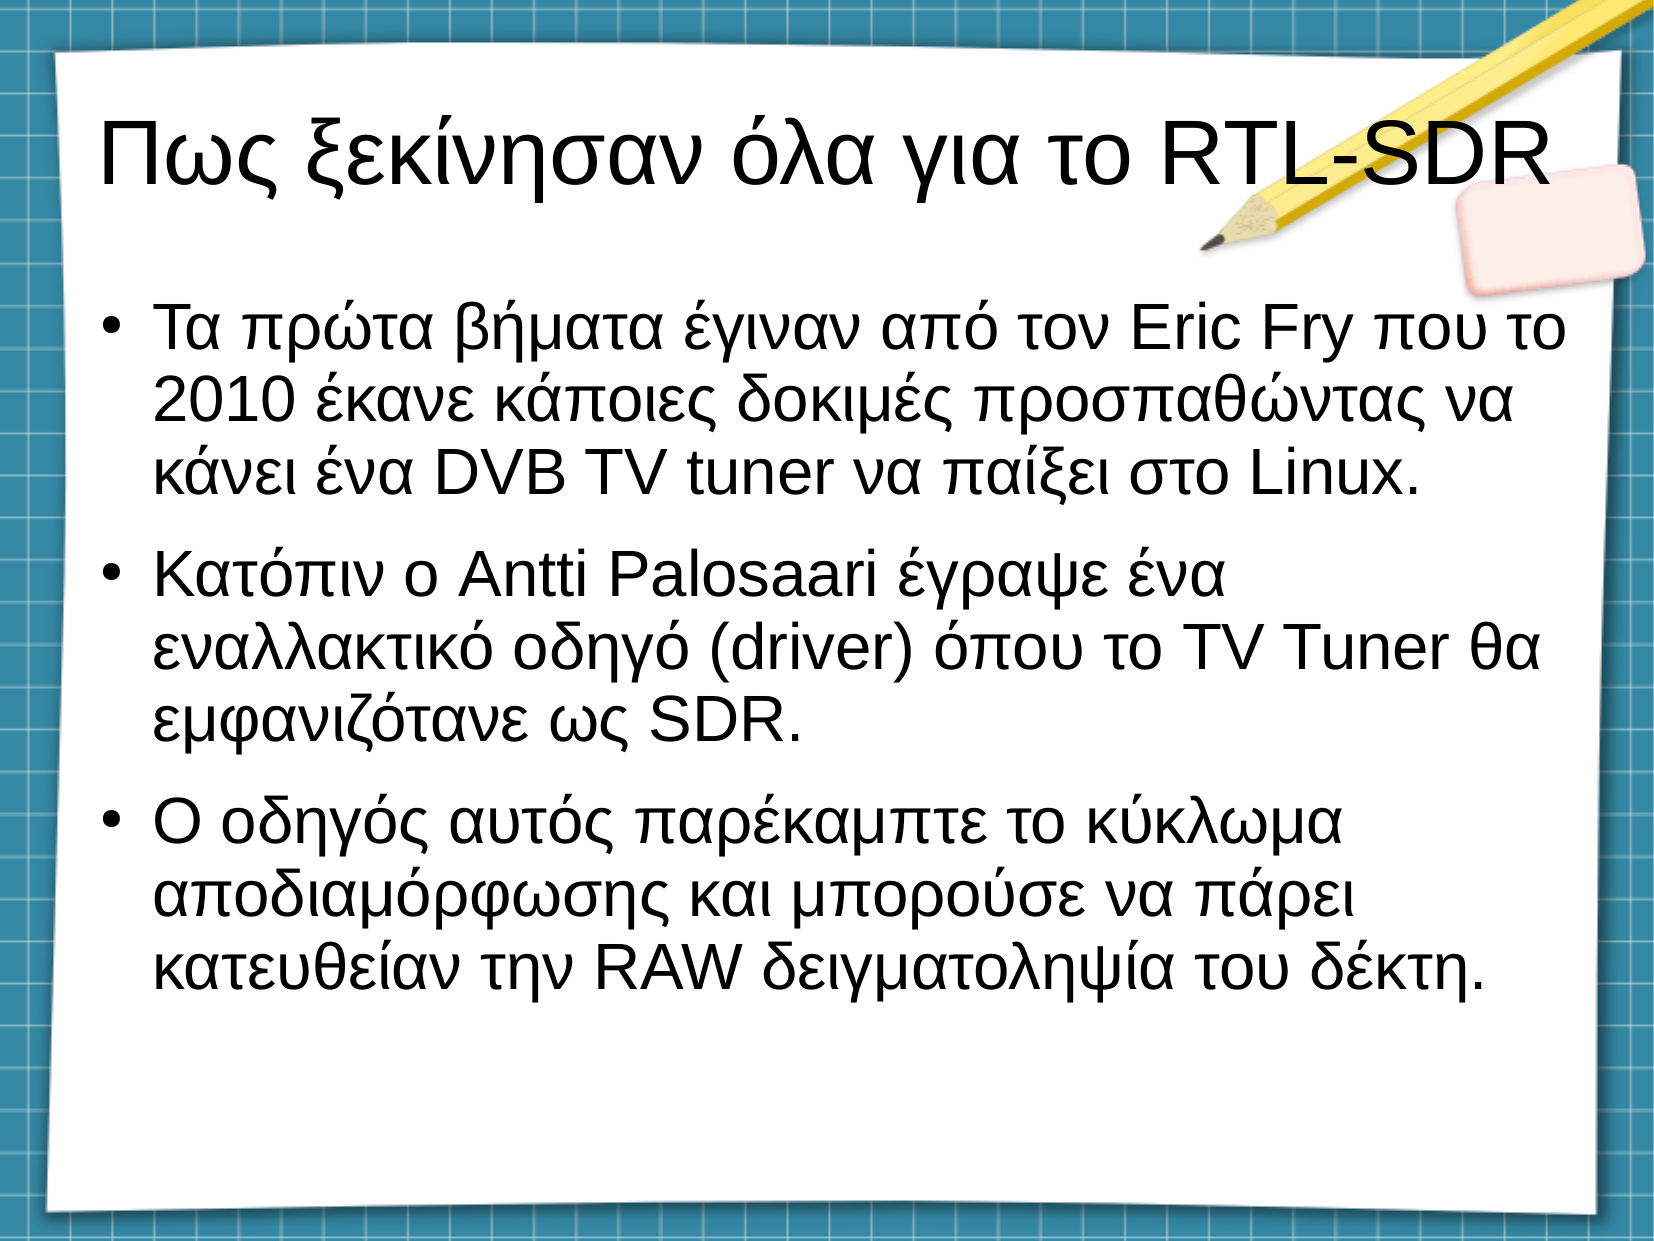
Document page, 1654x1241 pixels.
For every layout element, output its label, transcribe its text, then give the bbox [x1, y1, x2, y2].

list Τα πρώτα βήματα έγιναν από τον Eric Fry που το 2010 έκανε κάποιες δοκιμές προσπαθώντας να κάνει ένα DVB TV tuner να παίξει στο Linux. Κατόπιν ο Antti Palosaari έγραψε ένα εναλλακτικό οδηγό (driver) όπου το TV Tuner θα εμφανιζότανε ως SDR. Ο οδηγός αυτός παρέκαμπτε το κύκλωμα αποδιαμόρφωσης και μπορούσε να πάρει κατευθείαν την RAW δειγματοληψία του δέκτη. [82, 290, 1571, 1010]
title Πως ξεκίνησαν όλα για το RTL-SDR [82, 49, 1571, 257]
picture [0, 0, 1654, 1241]
